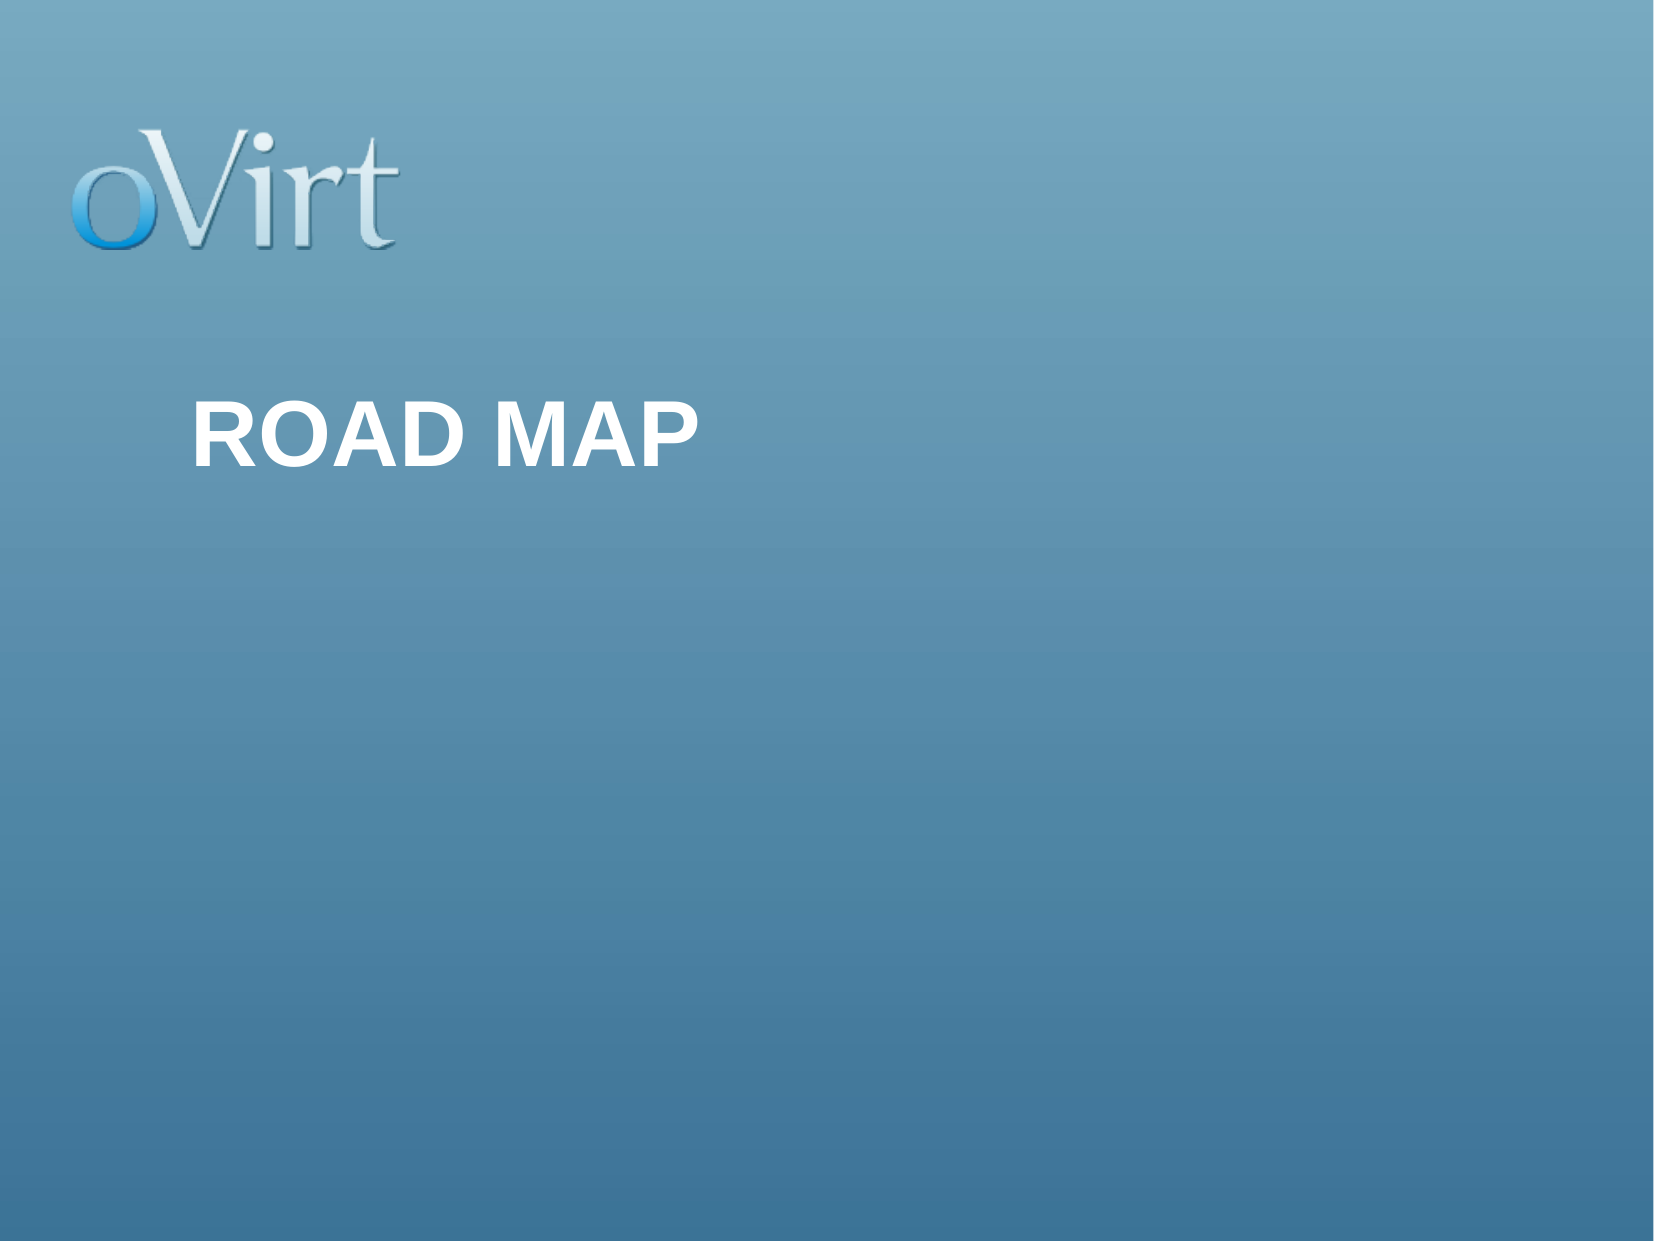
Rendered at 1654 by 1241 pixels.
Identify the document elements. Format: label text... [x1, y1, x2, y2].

text_box ROAD MAP [175, 374, 1549, 510]
picture [0, 0, 1654, 1241]
